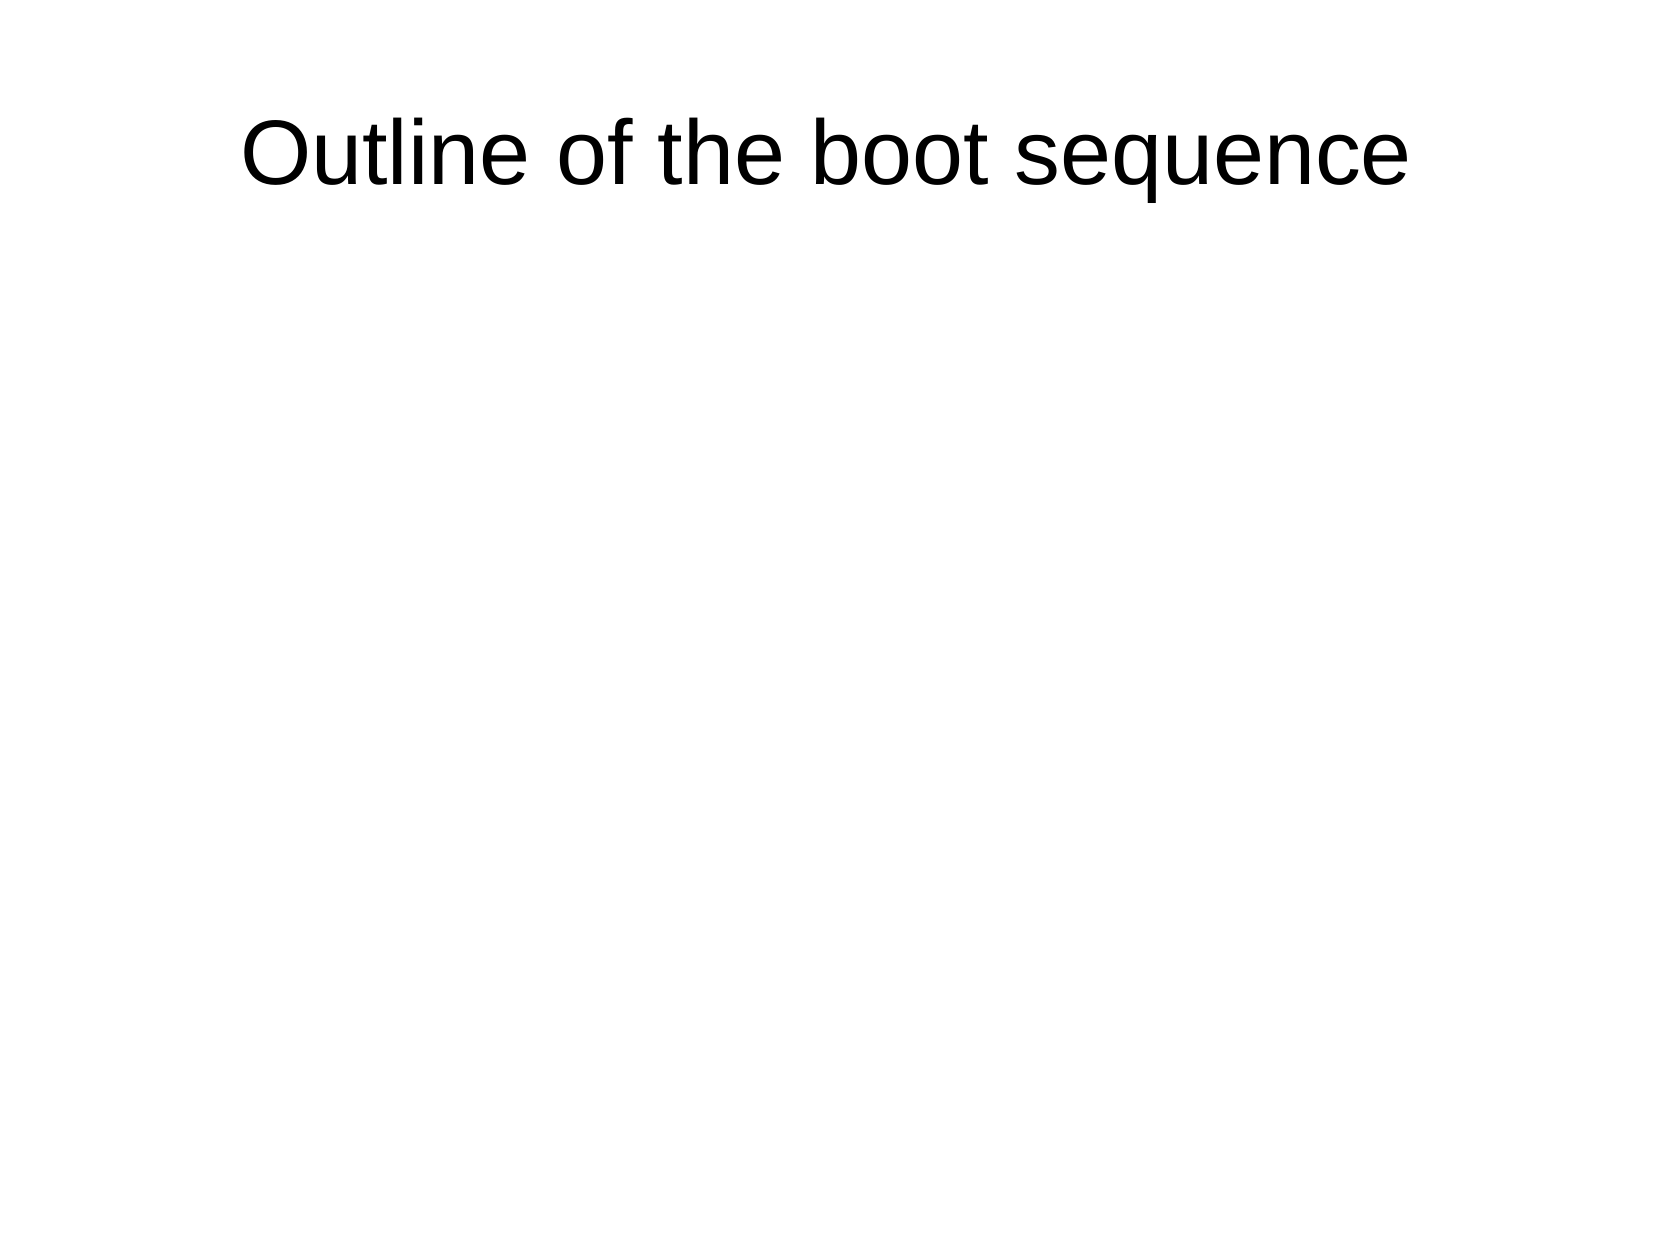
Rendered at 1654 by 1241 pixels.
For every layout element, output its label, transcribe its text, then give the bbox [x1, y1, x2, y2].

title Outline of the boot sequence [82, 49, 1571, 257]
